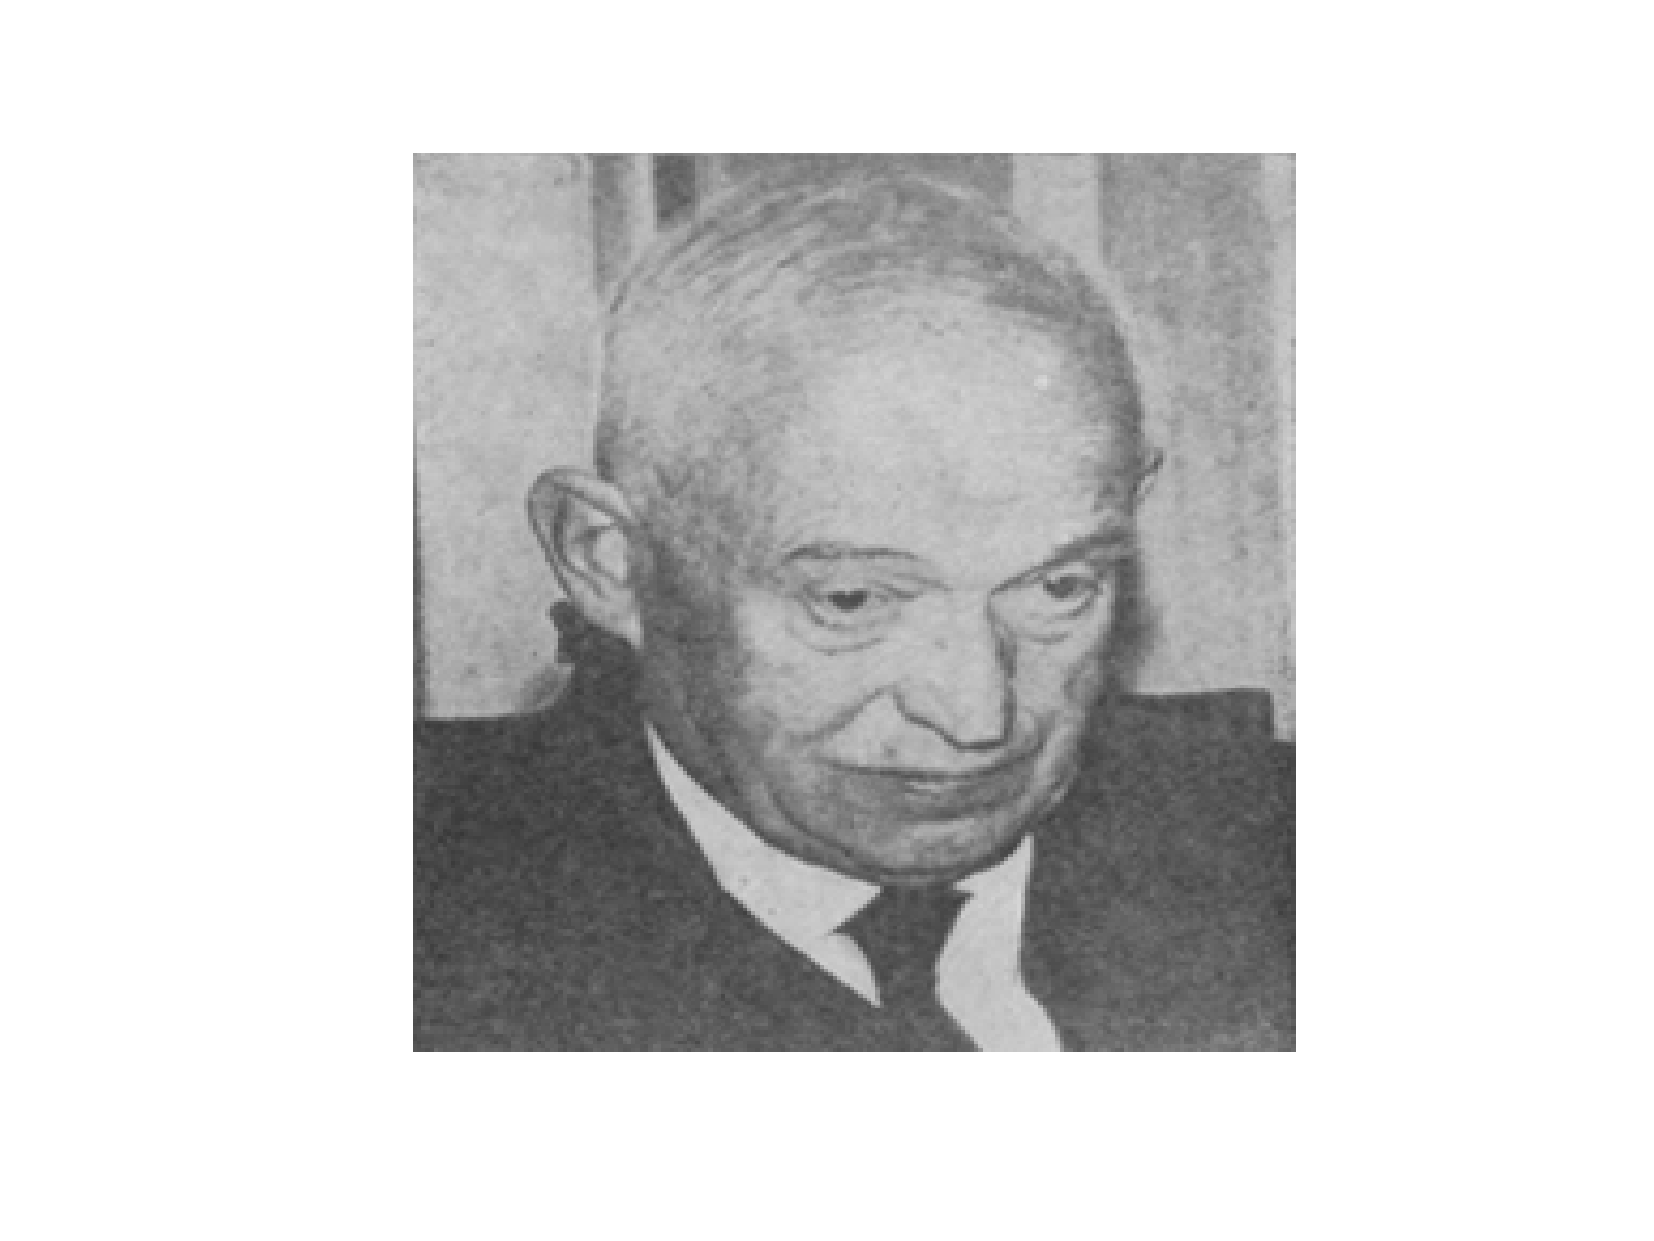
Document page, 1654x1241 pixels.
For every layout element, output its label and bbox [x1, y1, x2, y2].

picture [413, 153, 1296, 1052]
